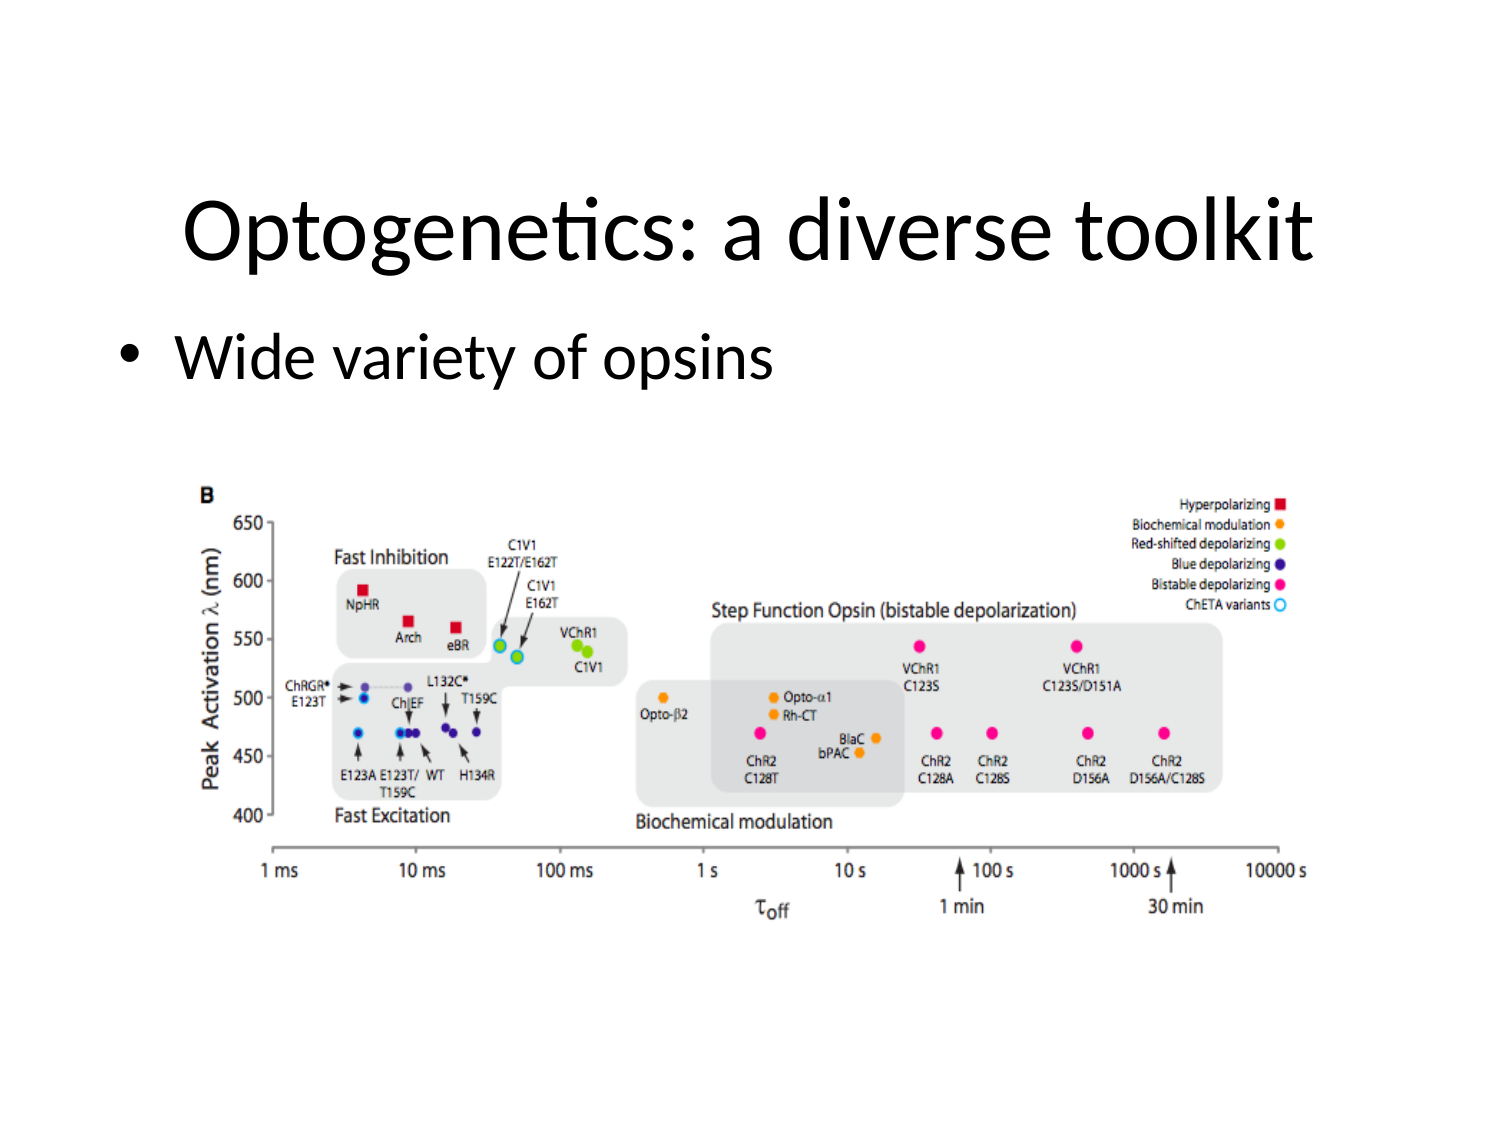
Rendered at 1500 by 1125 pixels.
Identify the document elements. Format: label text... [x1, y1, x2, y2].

picture [187, 469, 1313, 926]
list Wide variety of opsins [103, 305, 1397, 923]
title Optogenetics: a diverse toolkit [103, 141, 1397, 305]
